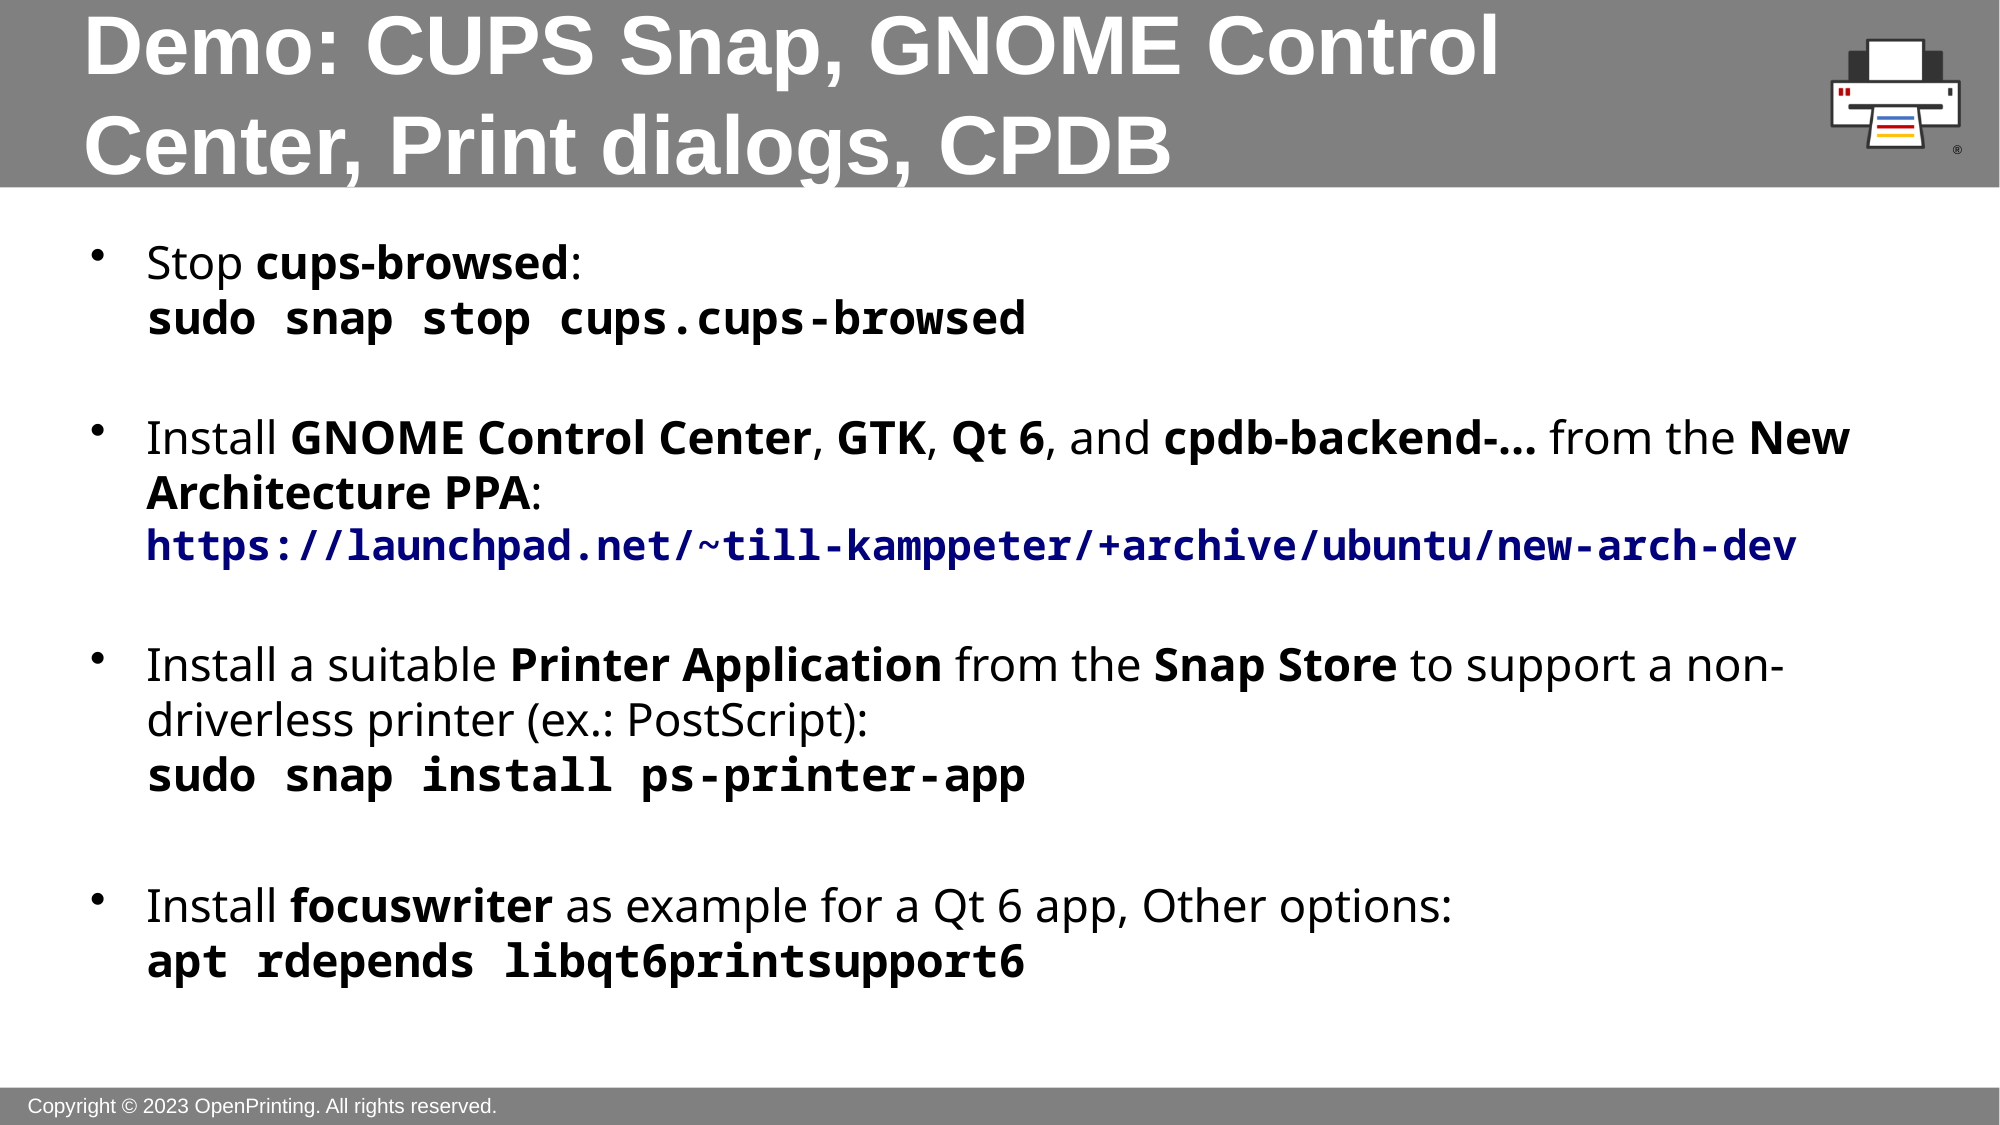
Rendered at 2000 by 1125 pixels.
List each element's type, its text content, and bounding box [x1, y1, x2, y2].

title Demo: CUPS Snap, GNOME Control Center, Print dialogs, CPDB [75, 7, 1786, 175]
list Stop cups-browsed: sudo snap stop cups.cups-browsed Install GNOME Control Center, GTK, Qt 6, and cpdb-backend-… from the New Architecture PPA: https://launchpad.net/~till-kamppeter/+archive/ubuntu/new-arch-dev Install a suitable Printer Application from the Snap Store to support a non-driverless printer (ex.: PostScript): sudo snap install ps-printer-app Install focuswriter as example for a Qt 6 app, Other options: apt rdepends libqt6printsupport6 [75, 224, 1936, 1067]
picture [1825, 33, 1966, 154]
